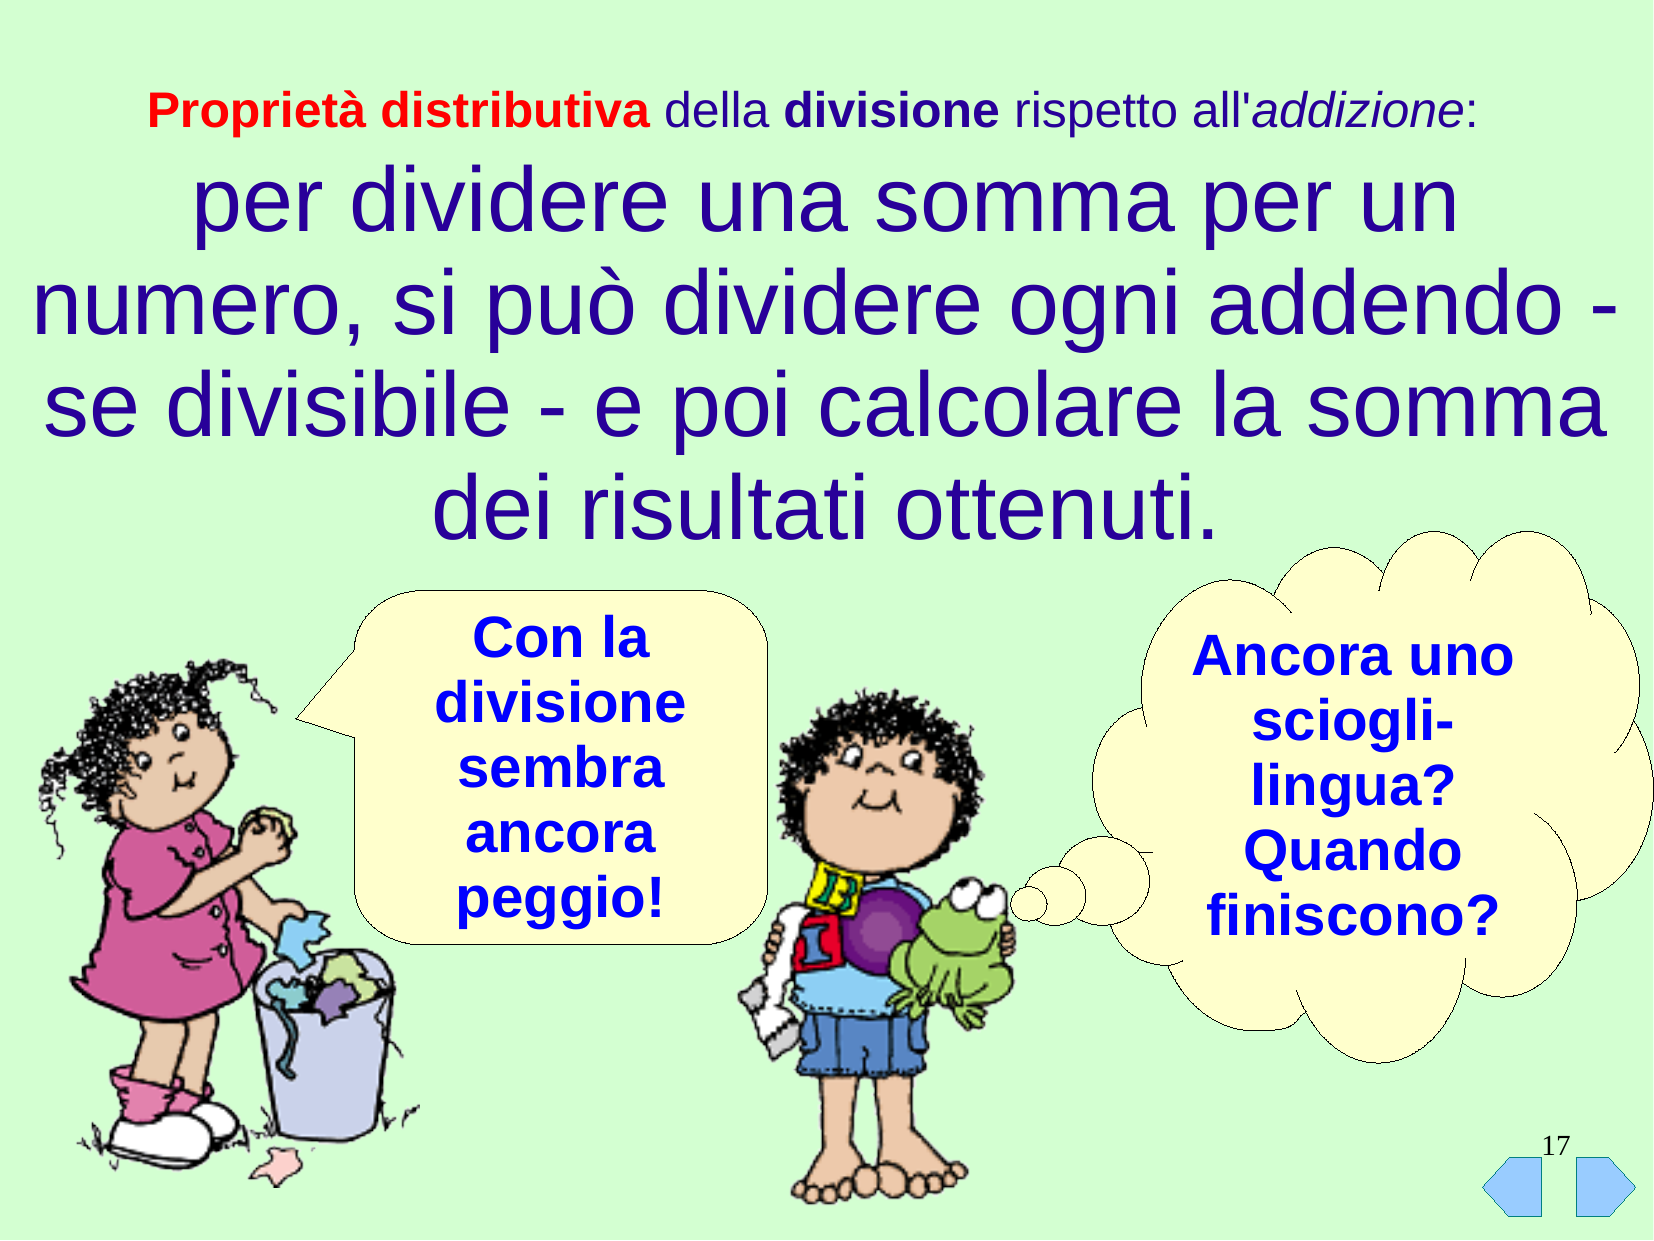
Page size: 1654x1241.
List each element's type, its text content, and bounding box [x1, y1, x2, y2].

text_box Ancora uno sciogli-lingua? Quando finiscono? [1010, 531, 1654, 1064]
text_box [1482, 1157, 1542, 1217]
text_box [1576, 1157, 1636, 1217]
picture [727, 679, 1023, 1214]
picture [29, 649, 420, 1188]
text_box Proprietà distributiva della divisione rispetto all'addizione: per dividere una somma per un numero, si può dividere ogni addendo - se divisibile - e poi calcolare la somma dei risultati ottenuti. [0, 29, 1654, 567]
text_box Con la divisione sembra ancora peggio! [295, 590, 768, 945]
